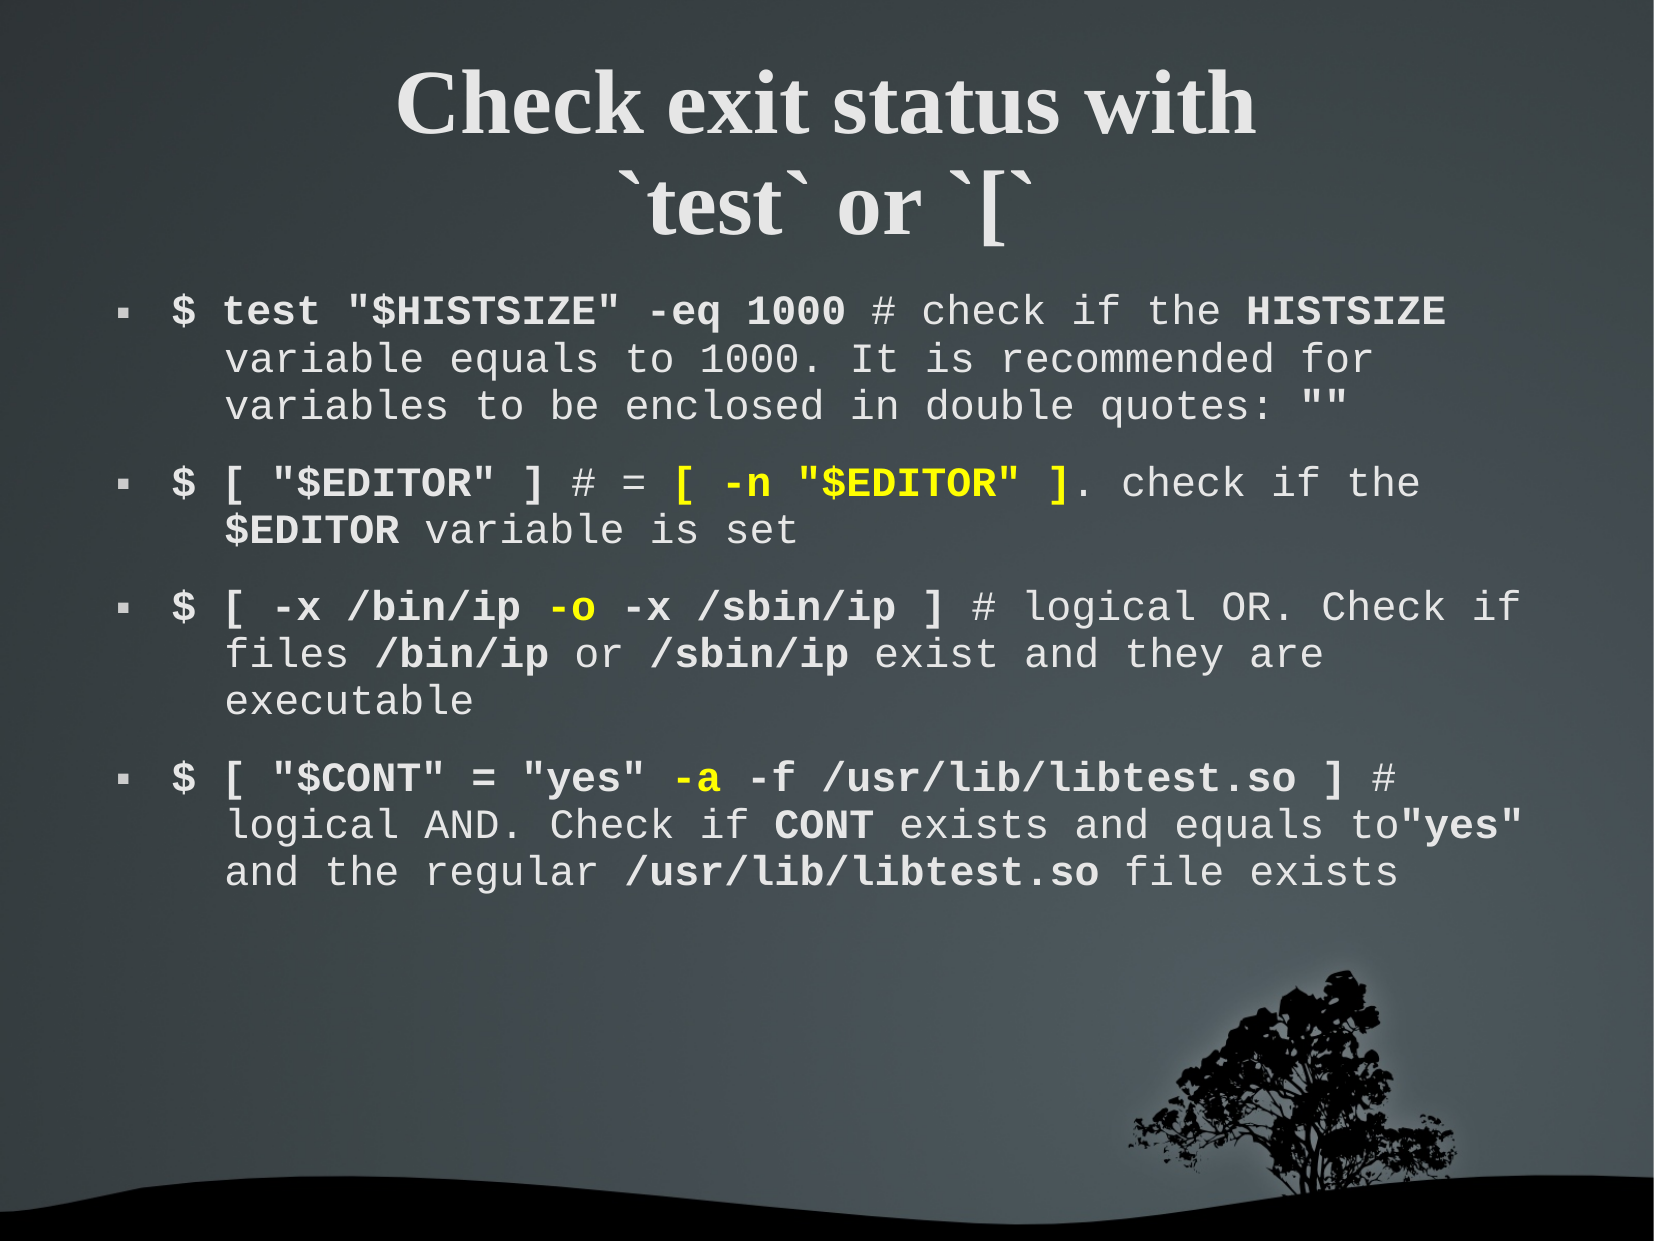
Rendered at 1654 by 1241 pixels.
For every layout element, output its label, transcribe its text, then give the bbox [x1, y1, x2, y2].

title Check exit status with `test` or `[` [82, 33, 1571, 273]
picture [0, 0, 1654, 1241]
list $ test "$HISTSIZE" -eq 1000 # check if the HISTSIZE variable equals to 1000. It is recommended for variables to be enclosed in double quotes: "" $ [ "$EDITOR" ] # = [ -n "$EDITOR" ]. check if the $EDITOR variable is set $ [ -x /bin/ip -o -x /sbin/ip ] # logical OR. Check if files /bin/ip or /sbin/ip exist and they are executable $ [ "$CONT" = "yes" -a -f /usr/lib/libtest.so ] # logical AND. Check if CONT exists and equals to"yes" and the regular /usr/lib/libtest.so file exists [82, 290, 1571, 1109]
